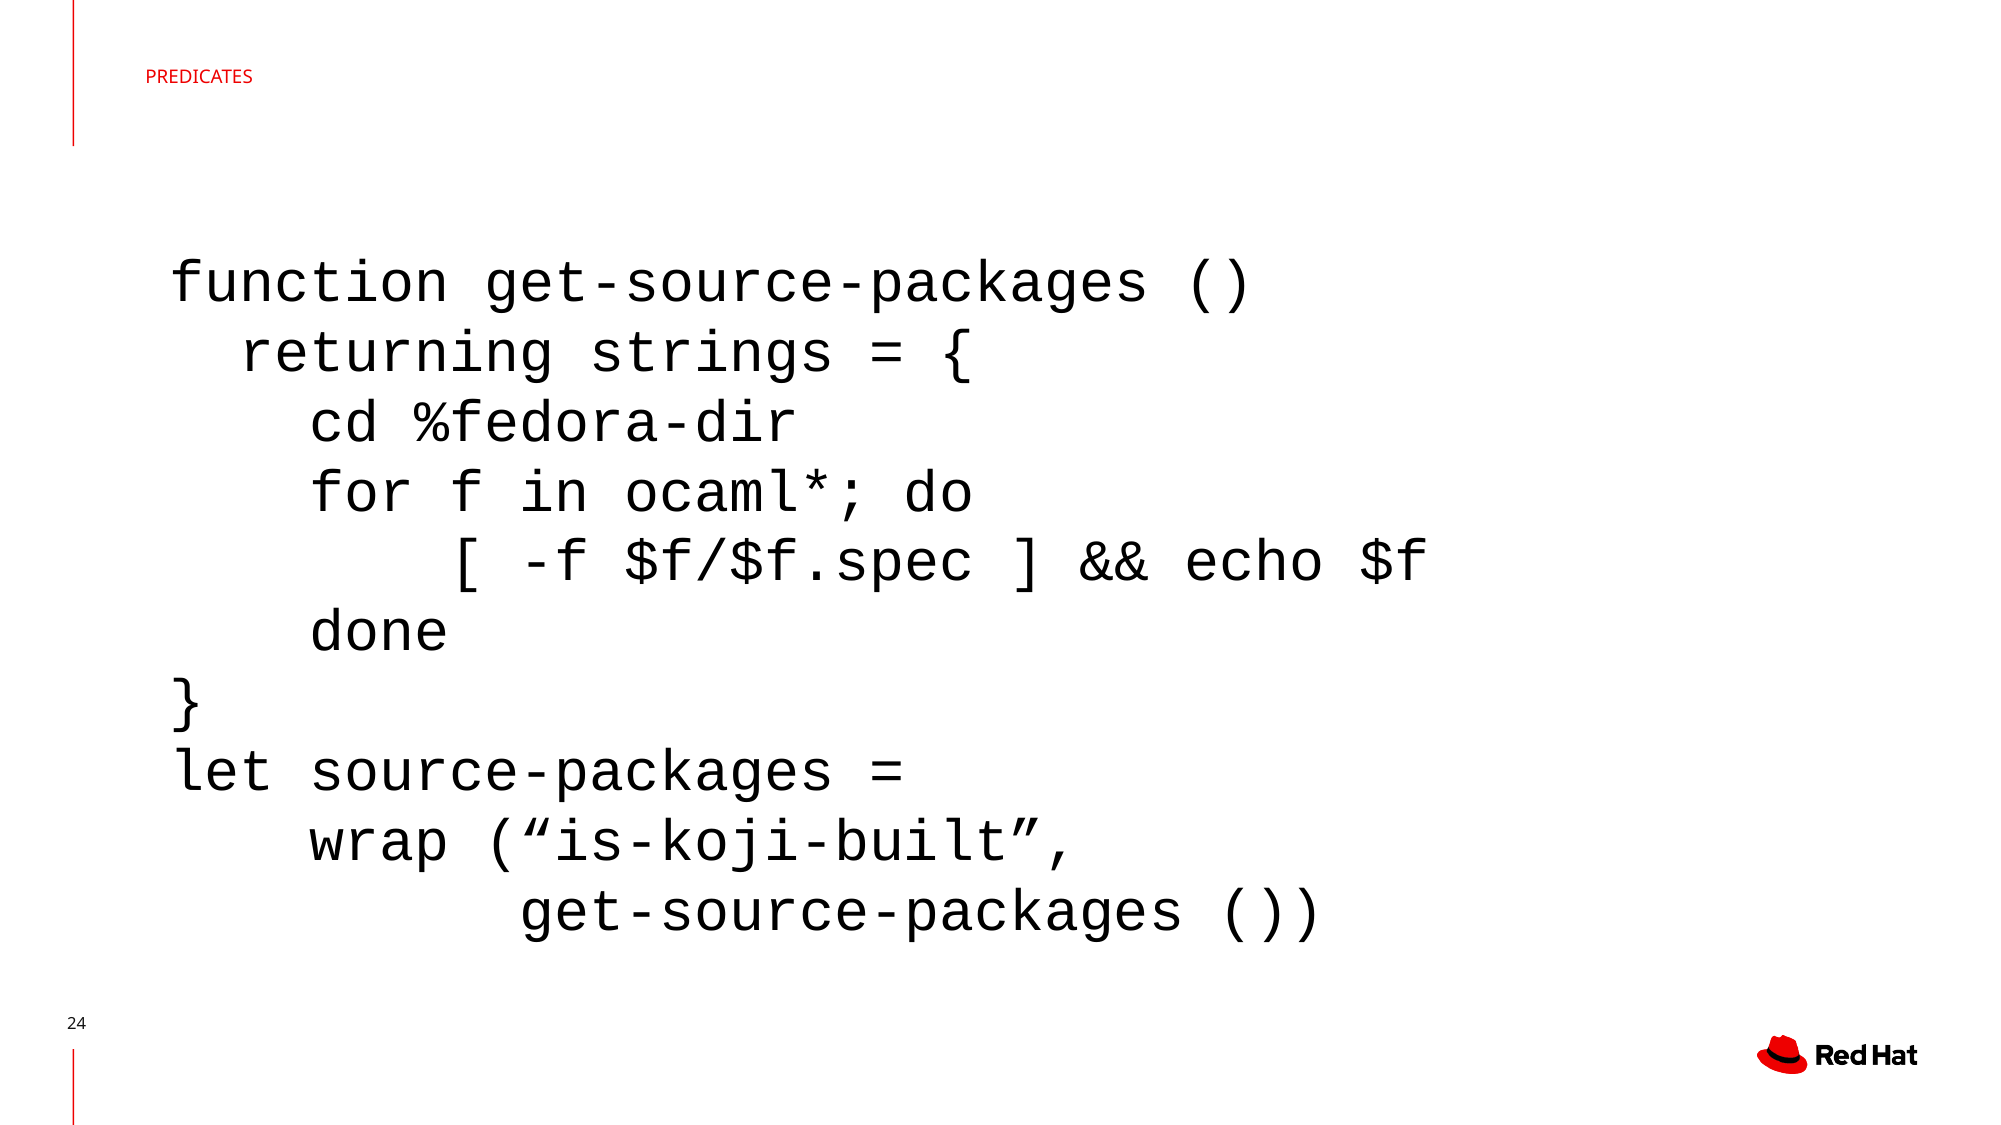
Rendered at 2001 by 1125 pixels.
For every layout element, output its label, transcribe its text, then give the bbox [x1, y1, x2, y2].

text_box PREDICATES [73, 9, 918, 144]
text_box function get-source-packages () returning strings = { cd %fedora-dir for f in ocaml*; do [ -f $f/$f.spec ] && echo $f done } let source-packages = wrap (“is-koji-built”, get-source-packages ()) [154, 235, 1807, 950]
picture [1757, 1035, 1918, 1074]
